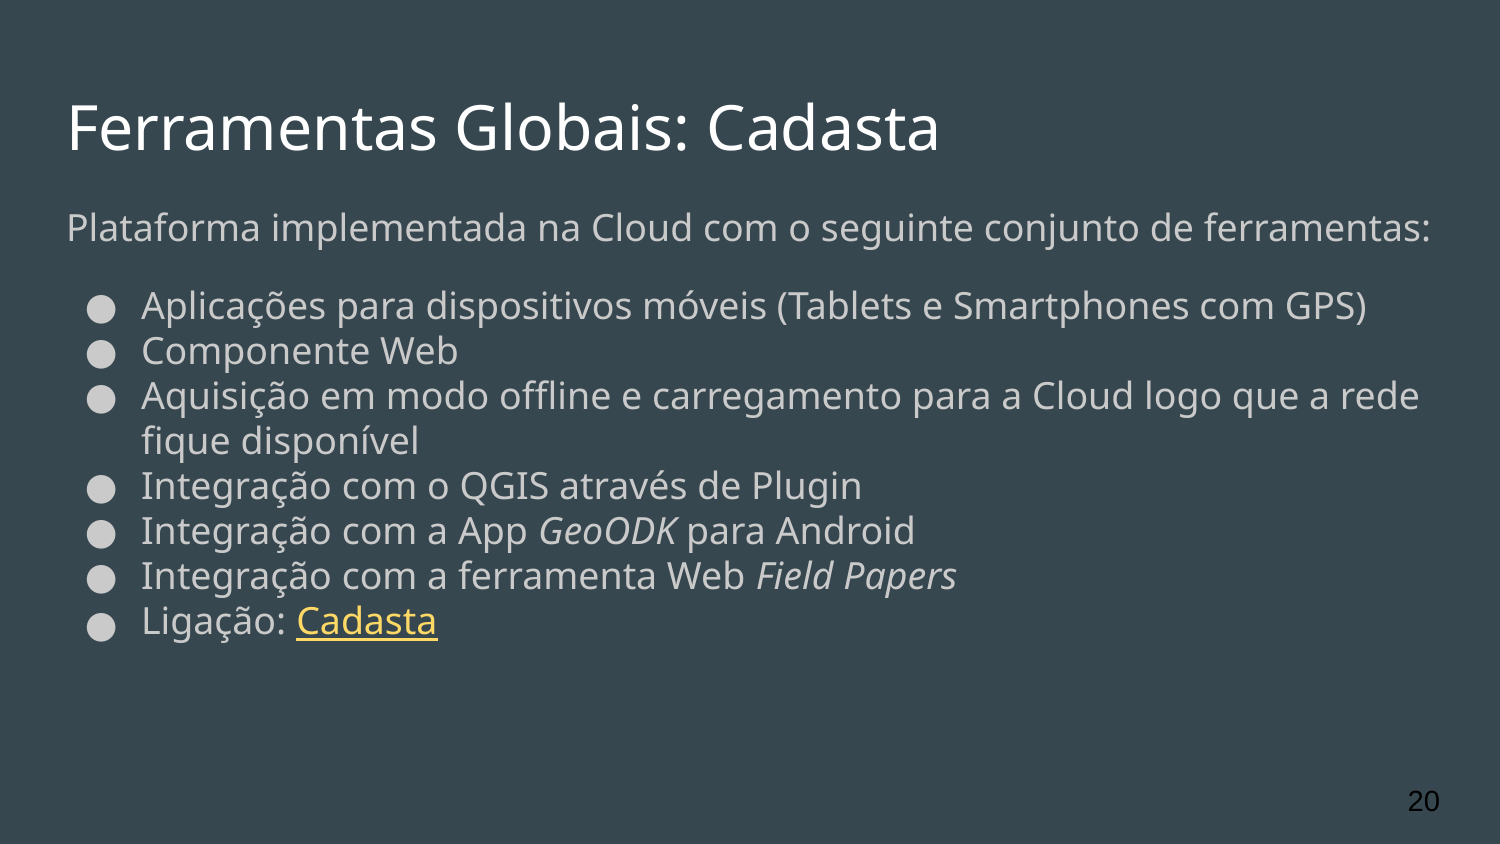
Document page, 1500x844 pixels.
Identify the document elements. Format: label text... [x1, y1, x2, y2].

slide_number <number> [1392, 767, 1483, 833]
list Plataforma implementada na Cloud com o seguinte conjunto de ferramentas: Aplicações para dispositivos móveis (Tablets e Smartphones com GPS) Componente Web Aquisição em modo offline e carregamento para a Cloud logo que a rede fique disponível Integração com o QGIS através de Plugin Integração com a App GeoODK para Android Integração com a ferramenta Web Field Papers Ligação: Cadasta [51, 189, 1449, 750]
title Ferramentas Globais: Cadasta [51, 72, 1449, 167]
